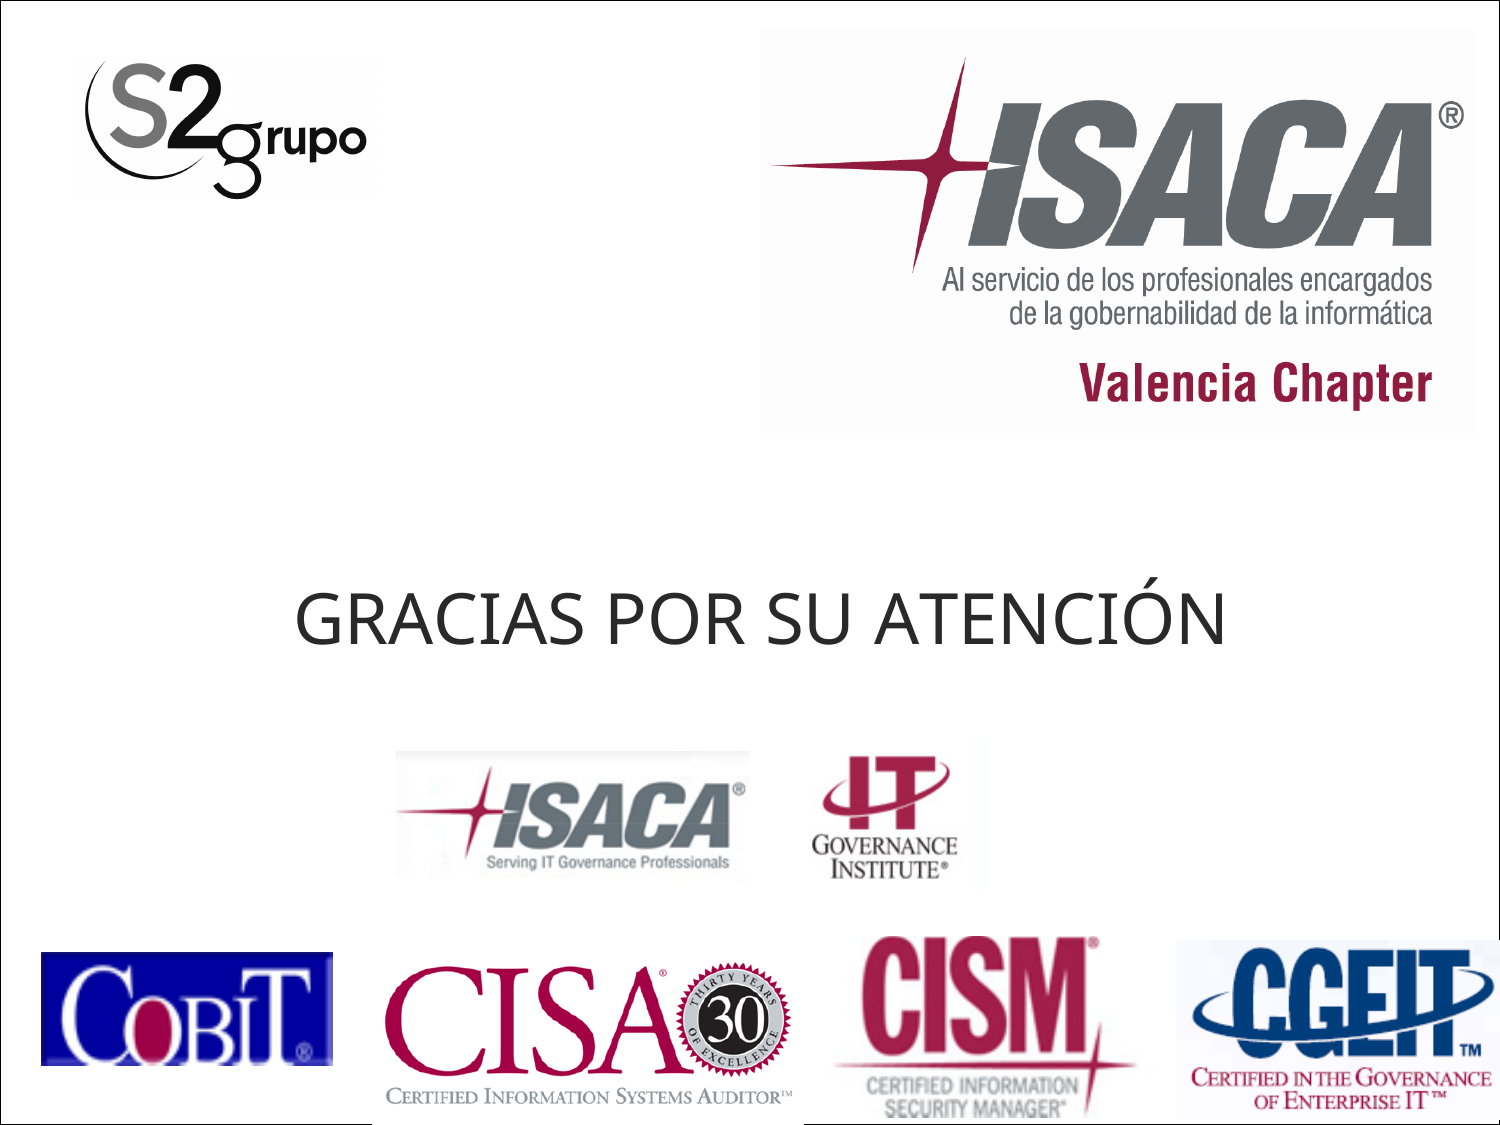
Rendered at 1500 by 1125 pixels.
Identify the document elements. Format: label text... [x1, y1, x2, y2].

picture [372, 940, 804, 1125]
picture [797, 739, 987, 889]
text_box GRACIAS POR SU ATENCIÓN [123, 459, 1399, 775]
picture [1176, 940, 1500, 1120]
picture [395, 751, 751, 882]
picture [761, 30, 1474, 438]
picture [809, 936, 1164, 1118]
picture [41, 952, 333, 1066]
text_box [0, 0, 1500, 1125]
picture [72, 53, 384, 207]
